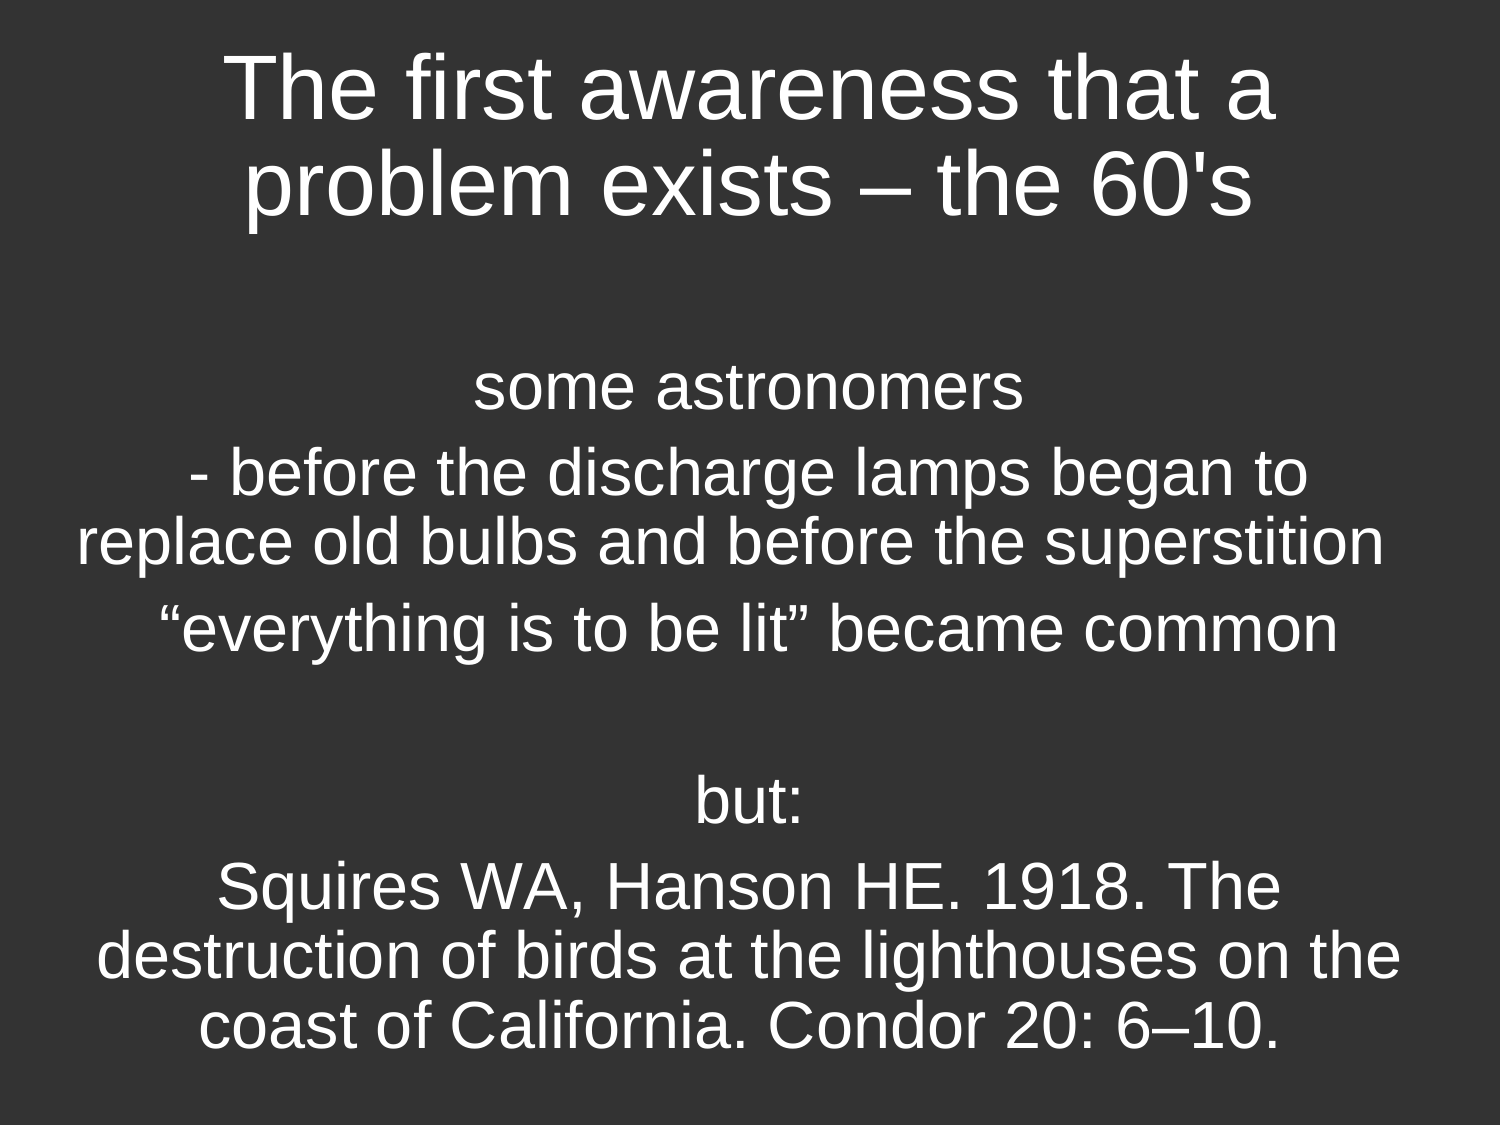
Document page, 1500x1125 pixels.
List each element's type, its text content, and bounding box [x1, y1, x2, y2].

list some astronomers - before the discharge lamps began to replace old bulbs and before the superstition “everything is to be lit” became common but: Squires WA, Hanson HE. 1918. The destruction of birds at the lighthouses on the coast of California. Condor 20: 6–10. [75, 262, 1425, 1063]
title The first awareness that a problem exists – the 60's [75, 21, 1425, 257]
